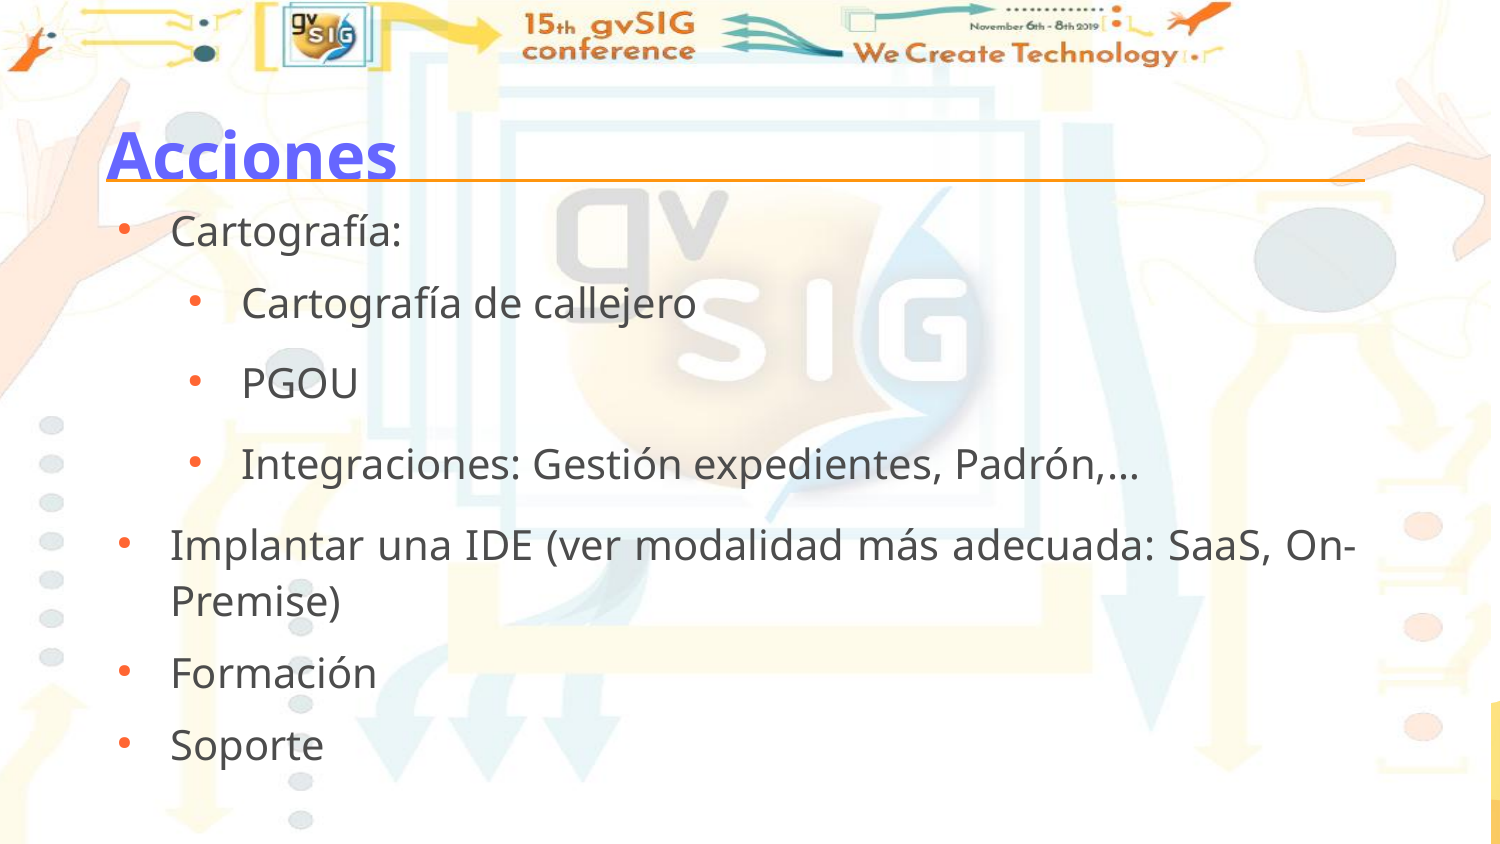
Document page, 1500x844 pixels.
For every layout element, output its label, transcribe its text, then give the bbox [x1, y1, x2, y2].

picture [0, 0, 1500, 844]
list Cartografía: Cartografía de callejero PGOU Integraciones: Gestión expedientes, Padrón,… Implantar una IDE (ver modalidad más adecuada: SaaS, On-Premise) Formación Soporte [99, 129, 1359, 823]
title Acciones [106, 115, 1457, 193]
